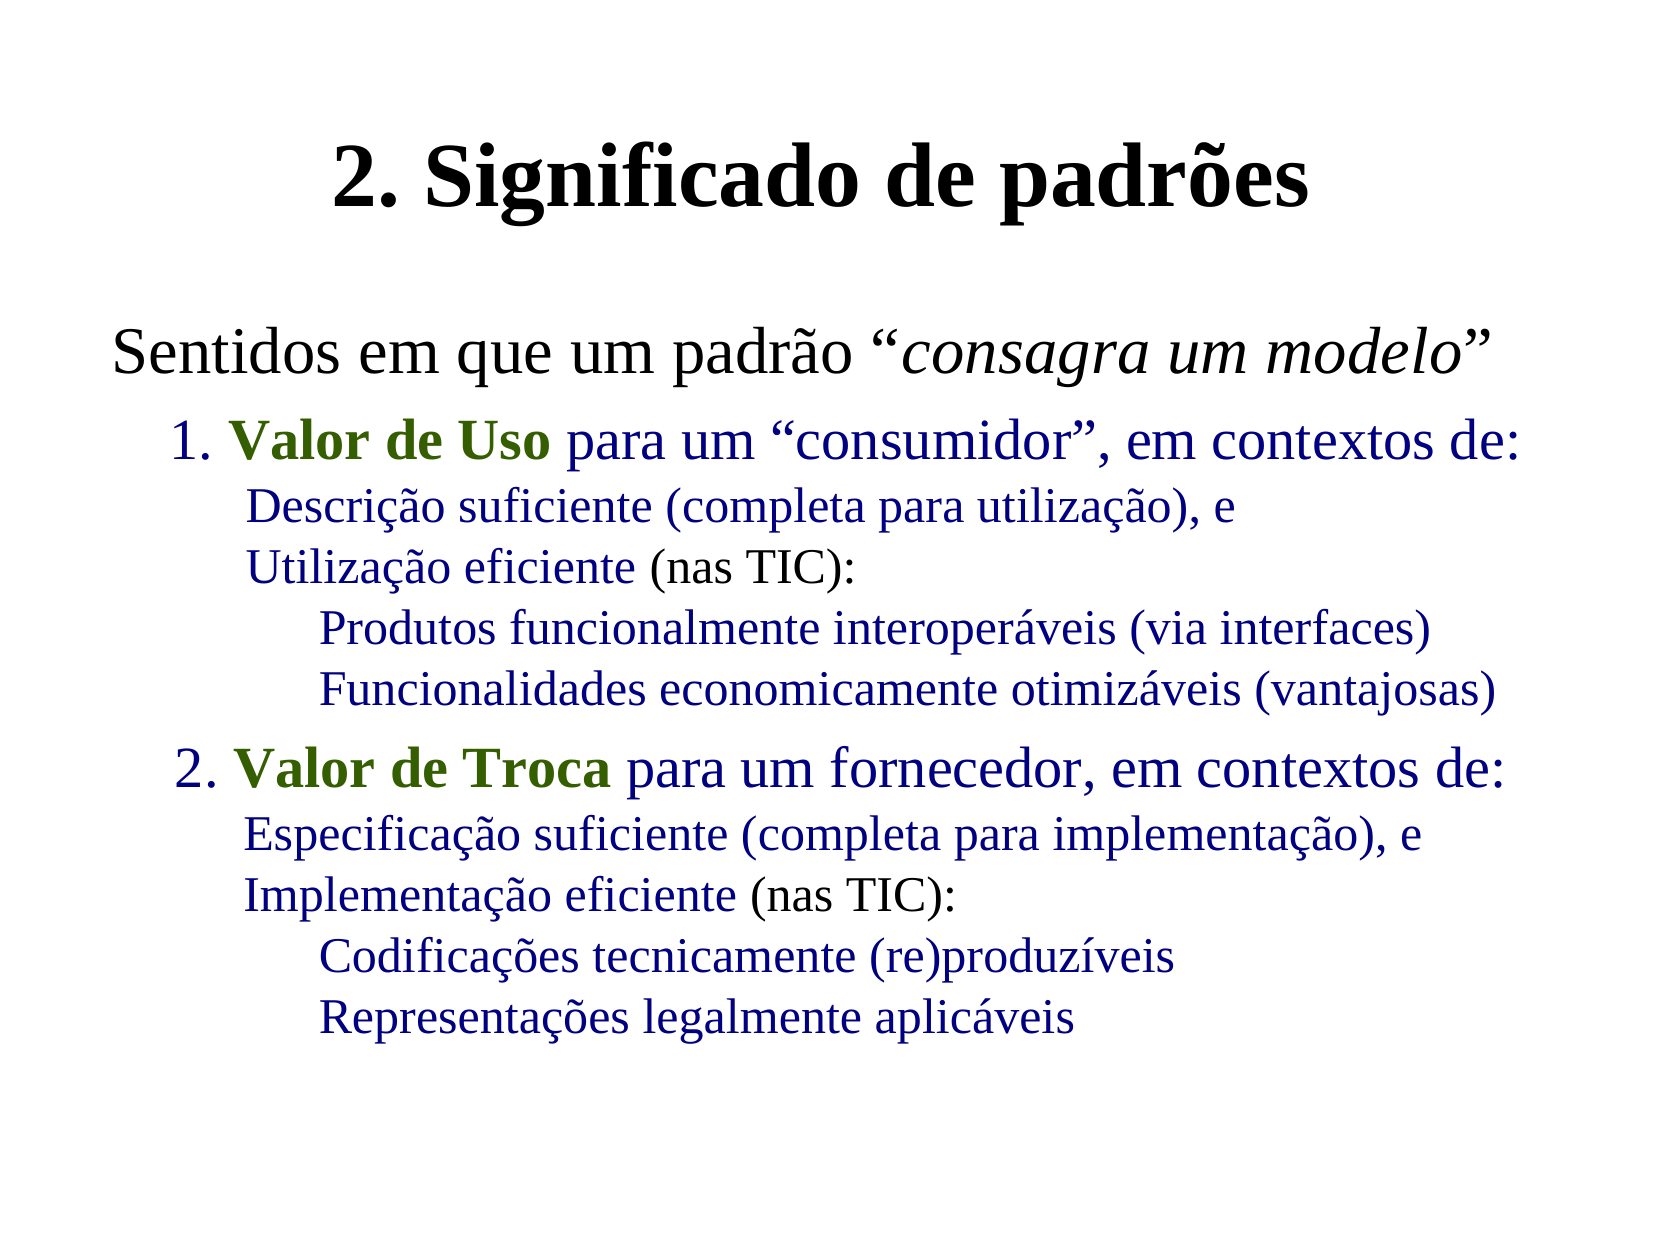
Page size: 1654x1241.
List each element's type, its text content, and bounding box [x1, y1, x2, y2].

text_box Sentidos em que um padrão “consagra um modelo” 1. Valor de Uso para um “consumidor”, em contextos de: Descrição suficiente (completa para utilização), e Utilização eficiente (nas TIC): Produtos funcionalmente interoperáveis (via interfaces) Funcionalidades economicamente otimizáveis (vantajosas) 2. Valor de Troca para um fornecedor, em contextos de: Especificação suficiente (completa para implementação), e Implementação eficiente (nas TIC): Codificações tecnicamente (re)produzíveis Representações legalmente aplicáveis [102, 299, 1568, 1106]
title 2. Significado de padrões [100, 81, 1543, 269]
